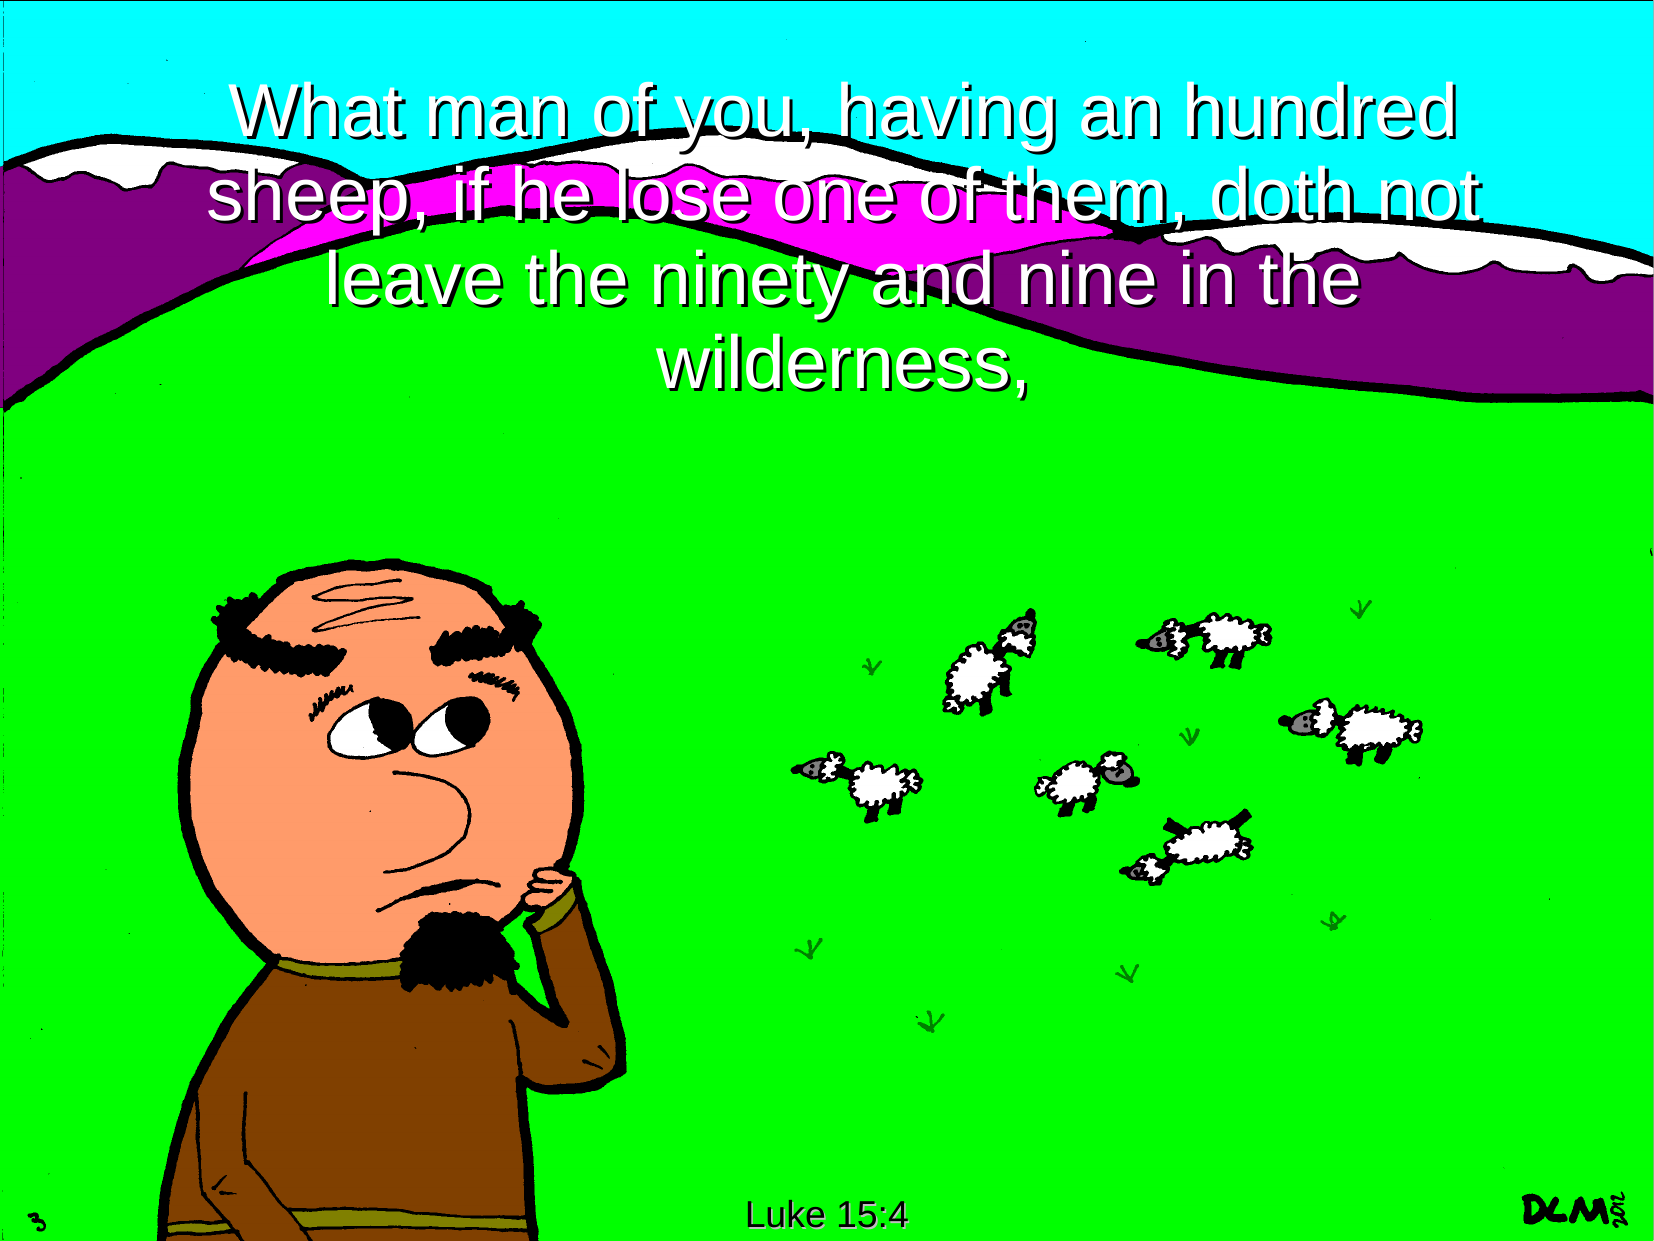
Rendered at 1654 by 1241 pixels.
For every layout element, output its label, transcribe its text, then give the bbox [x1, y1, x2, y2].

picture [0, 1, 1654, 1186]
text_box What man of you, having an hundred sheep, if he lose one of them, doth not leave the ninety and nine in the wilderness, [112, 60, 1576, 412]
text_box Luke 15:4 [0, 1186, 1654, 1241]
